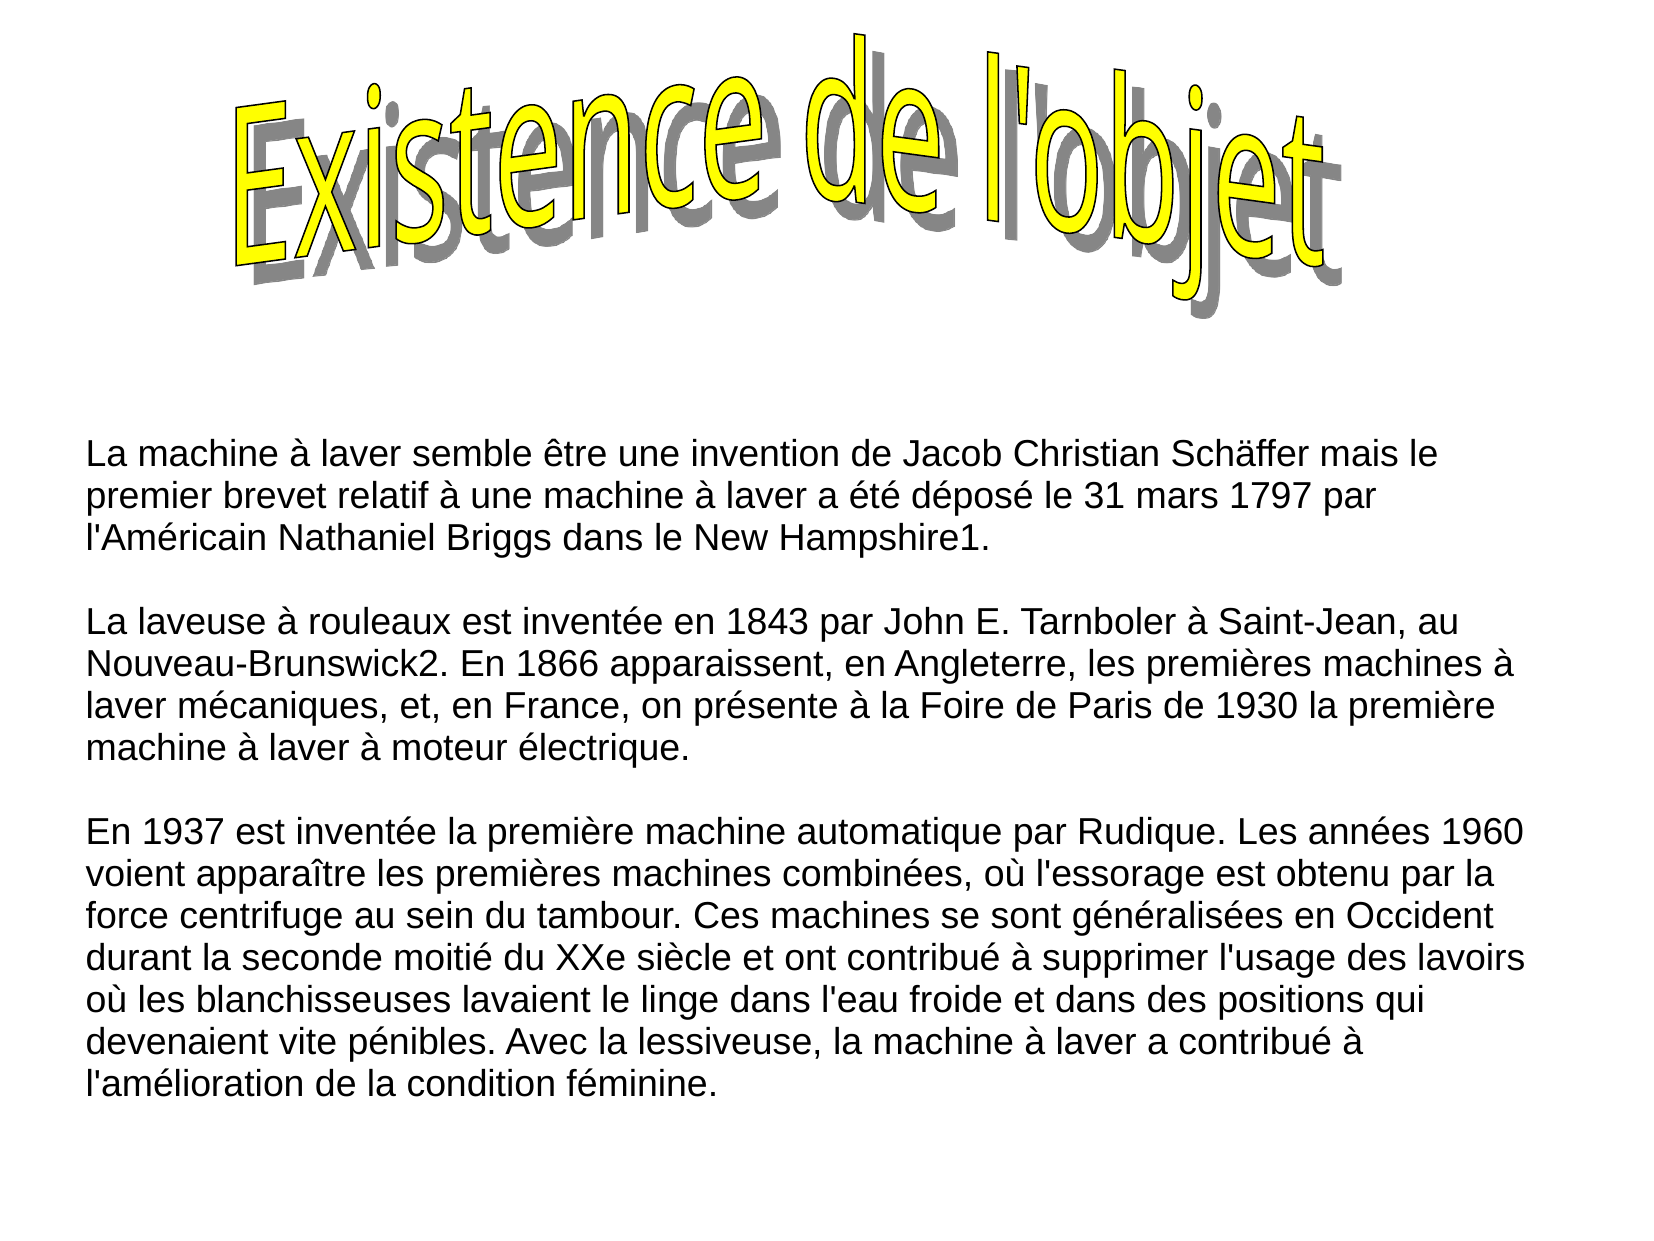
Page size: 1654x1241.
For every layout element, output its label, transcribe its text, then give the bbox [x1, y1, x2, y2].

text_box Existence de l'objet [1016, 65, 1029, 125]
text_box Existence de l'objet [645, 84, 695, 209]
text_box Existence de l'objet [450, 87, 491, 236]
text_box Existence de l'objet [987, 51, 999, 222]
text_box Existence de l'objet [294, 130, 356, 258]
text_box Existence de l'objet [1218, 134, 1275, 259]
text_box Existence de l'objet [1282, 116, 1323, 267]
text_box Existence de l'objet [500, 104, 557, 228]
text_box La machine à laver semble être une invention de Jacob Christian Schäffer mais le premier brevet relatif à une machine à laver a été déposé le 31 mars 1797 par l'Américain Nathaniel Briggs dans le New Hampshire1. La laveuse à rouleaux est inventée en 1843 par John E. Tarnboler à Saint-Jean, au Nouveau-Brunswick2. En 1866 apparaissent, en Angleterre, les premières machines à laver mécaniques, et, en France, on présente à la Foire de Paris de 1930 la première machine à laver à moteur électrique. En 1937 est inventée la première machine automatique par Rudique. Les années 1960 voient apparaître les premières machines combinées, où l'essorage est obtenu par la force centrifuge au sein du tambour. Ces machines se sont généralisées en Occident durant la seconde moitié du XXe siècle et ont contribué à supprimer l'usage des lavoirs où les blanchisseuses lavaient le linge dans l'eau froide et dans des positions qui devenaient vite pénibles. Avec la lessiveuse, la machine à laver a contribué à l'amélioration de la condition féminine. [70, 425, 1560, 1112]
text_box Existence de l'objet [882, 88, 939, 213]
text_box Existence de l'objet [1036, 109, 1098, 234]
text_box Existence de l'objet [573, 94, 629, 220]
text_box Existence de l'objet [1114, 69, 1173, 245]
text_box Existence de l'objet [704, 76, 762, 201]
text_box Existence de l'objet [806, 33, 865, 204]
text_box Existence de l'objet [396, 119, 444, 244]
text_box Existence de l'objet [236, 100, 286, 266]
text_box Existence de l'objet [1172, 128, 1202, 300]
text_box Existence de l'objet [368, 127, 380, 248]
